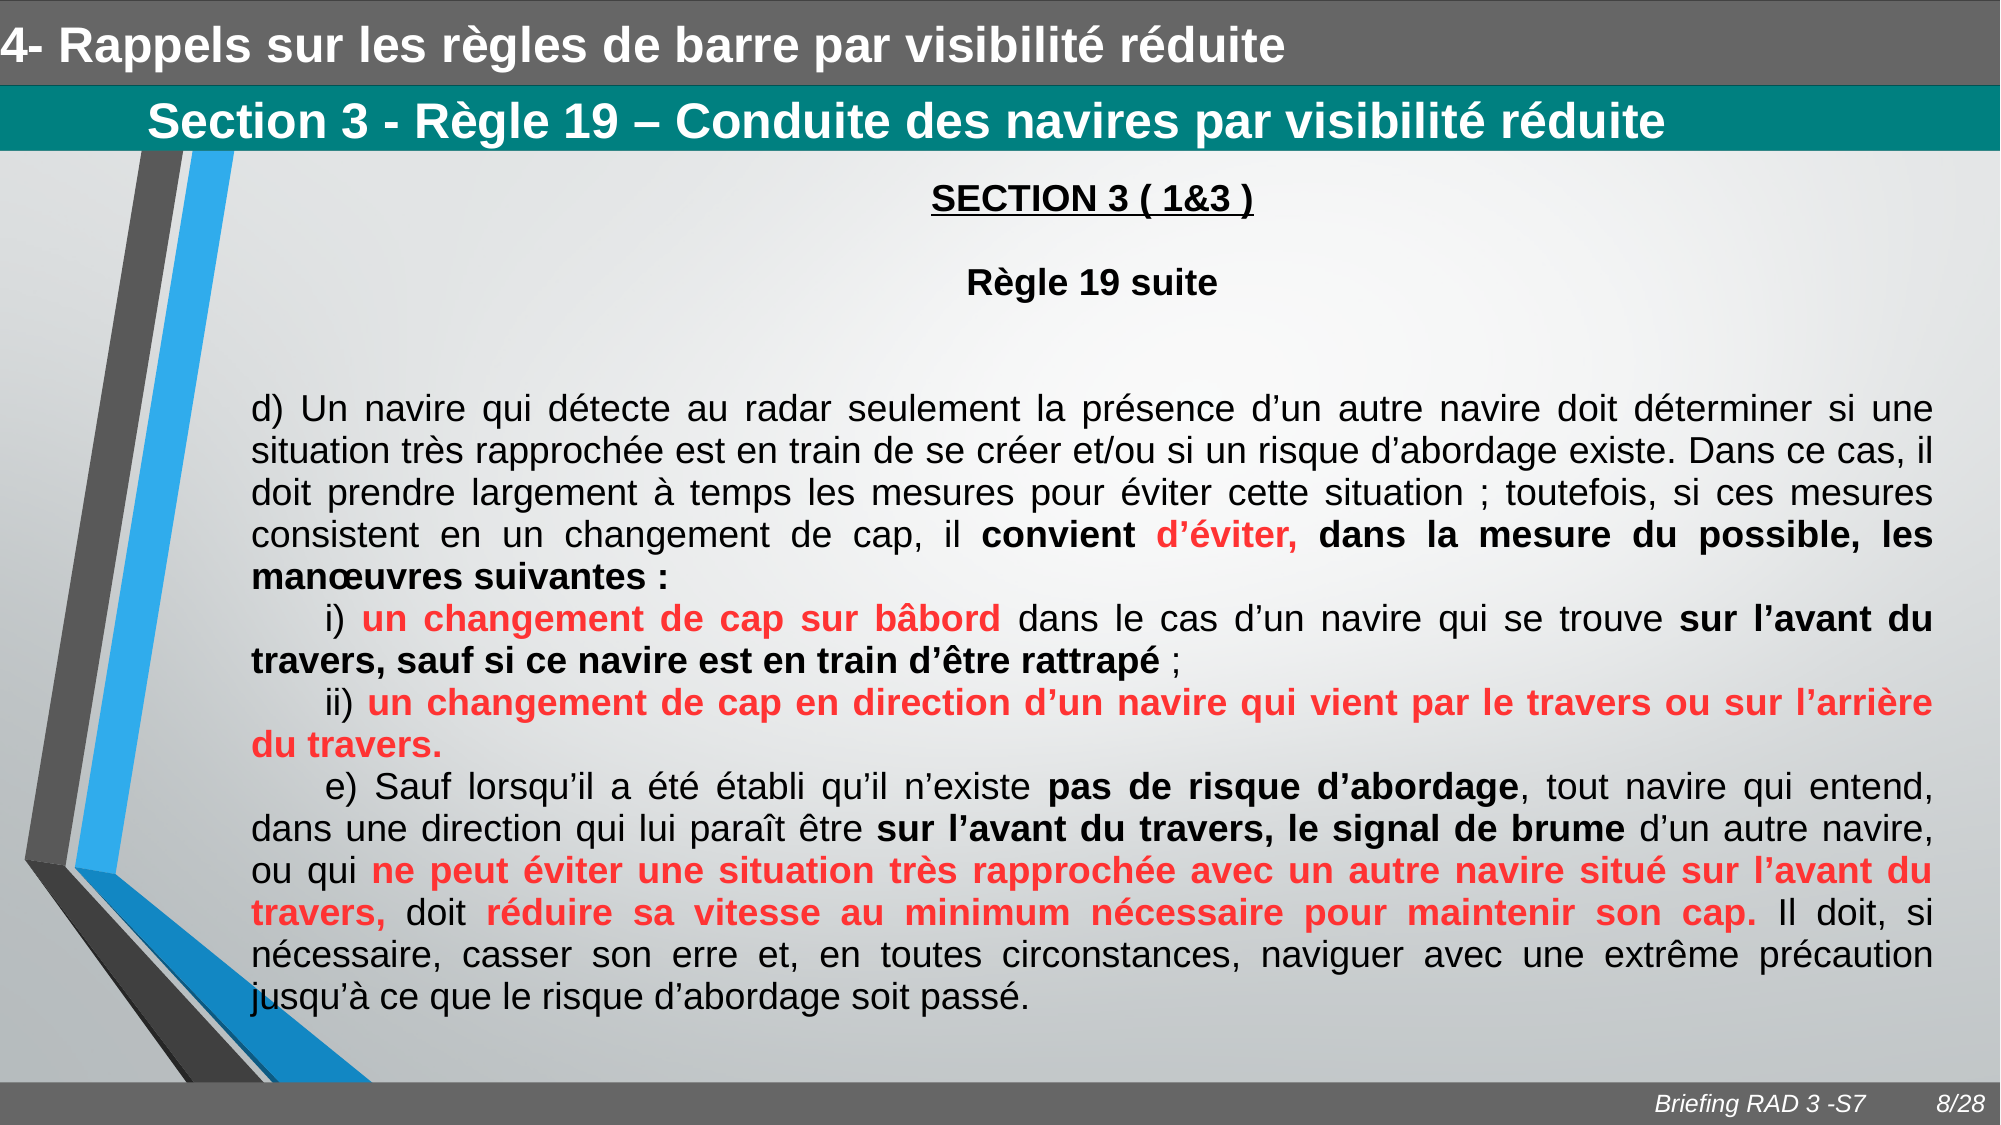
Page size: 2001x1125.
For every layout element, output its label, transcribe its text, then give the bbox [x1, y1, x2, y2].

text_box SECTION 3 ( 1&3 ) Règle 19 suite d) Un navire qui détecte au radar seulement la présence d’un autre navire doit déterminer si une situation très rapprochée est en train de se créer et/ou si un risque d’abordage existe. Dans ce cas, il doit prendre largement à temps les mesures pour éviter cette situation ; toutefois, si ces mesures consistent en un changement de cap, il convient d’éviter, dans la mesure du possible, les manœuvres suivantes : i) un changement de cap sur bâbord dans le cas d’un navire qui se trouve sur l’avant du travers, sauf si ce navire est en train d’être rattrapé ; ii) un changement de cap en direction d’un navire qui vient par le travers ou sur l’arrière du travers. e) Sauf lorsqu’il a été établi qu’il n’existe pas de risque d’abordage, tout navire qui entend, dans une direction qui lui paraît être sur l’avant du travers, le signal de brume d’un autre navire, ou qui ne peut éviter une situation très rapprochée avec un autre navire situé sur l’avant du travers, doit réduire sa vitesse au minimum nécessaire pour maintenir son cap. Il doit, si nécessaire, casser son erre et, en toutes circonstances, naviguer avec une extrême précaution jusqu’à ce que le risque d’abordage soit passé. [236, 170, 1949, 1025]
picture [116, 0, 2001, 1125]
picture [0, 151, 185, 1082]
title Section 3 - Règle 19 – Conduite des navires par visibilité réduite [0, 85, 2000, 151]
title 4- Rappels sur les règles de barre par visibilité réduite [0, 0, 2000, 85]
text_box Briefing RAD 3 -S7 <numéro>/28 [0, 1082, 2000, 1125]
picture [66, 151, 271, 1082]
